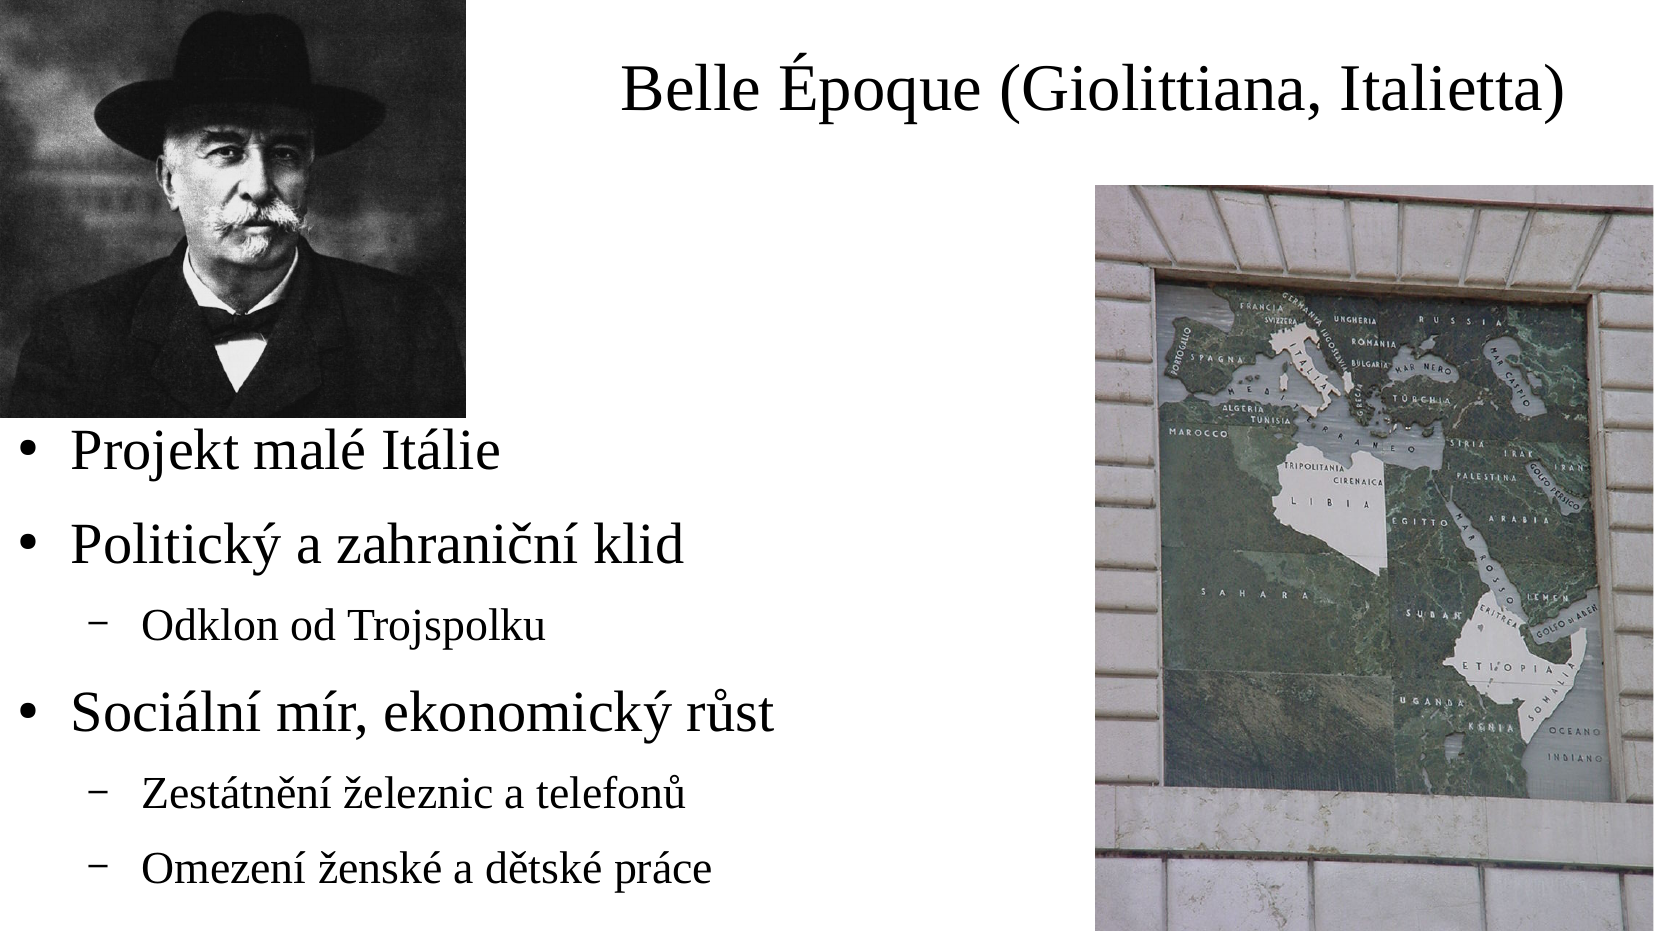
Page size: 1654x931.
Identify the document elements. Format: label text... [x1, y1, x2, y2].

picture [0, 0, 466, 418]
list Projekt malé Itálie Politický a zahraniční klid Odklon od Trojspolku Sociální mír, ekonomický růst Zestátnění železnic a telefonů Omezení ženské a dětské práce [0, 417, 1095, 931]
title Belle Époque (Giolittiana, Italietta) [568, 9, 1621, 166]
picture [1095, 185, 1654, 931]
